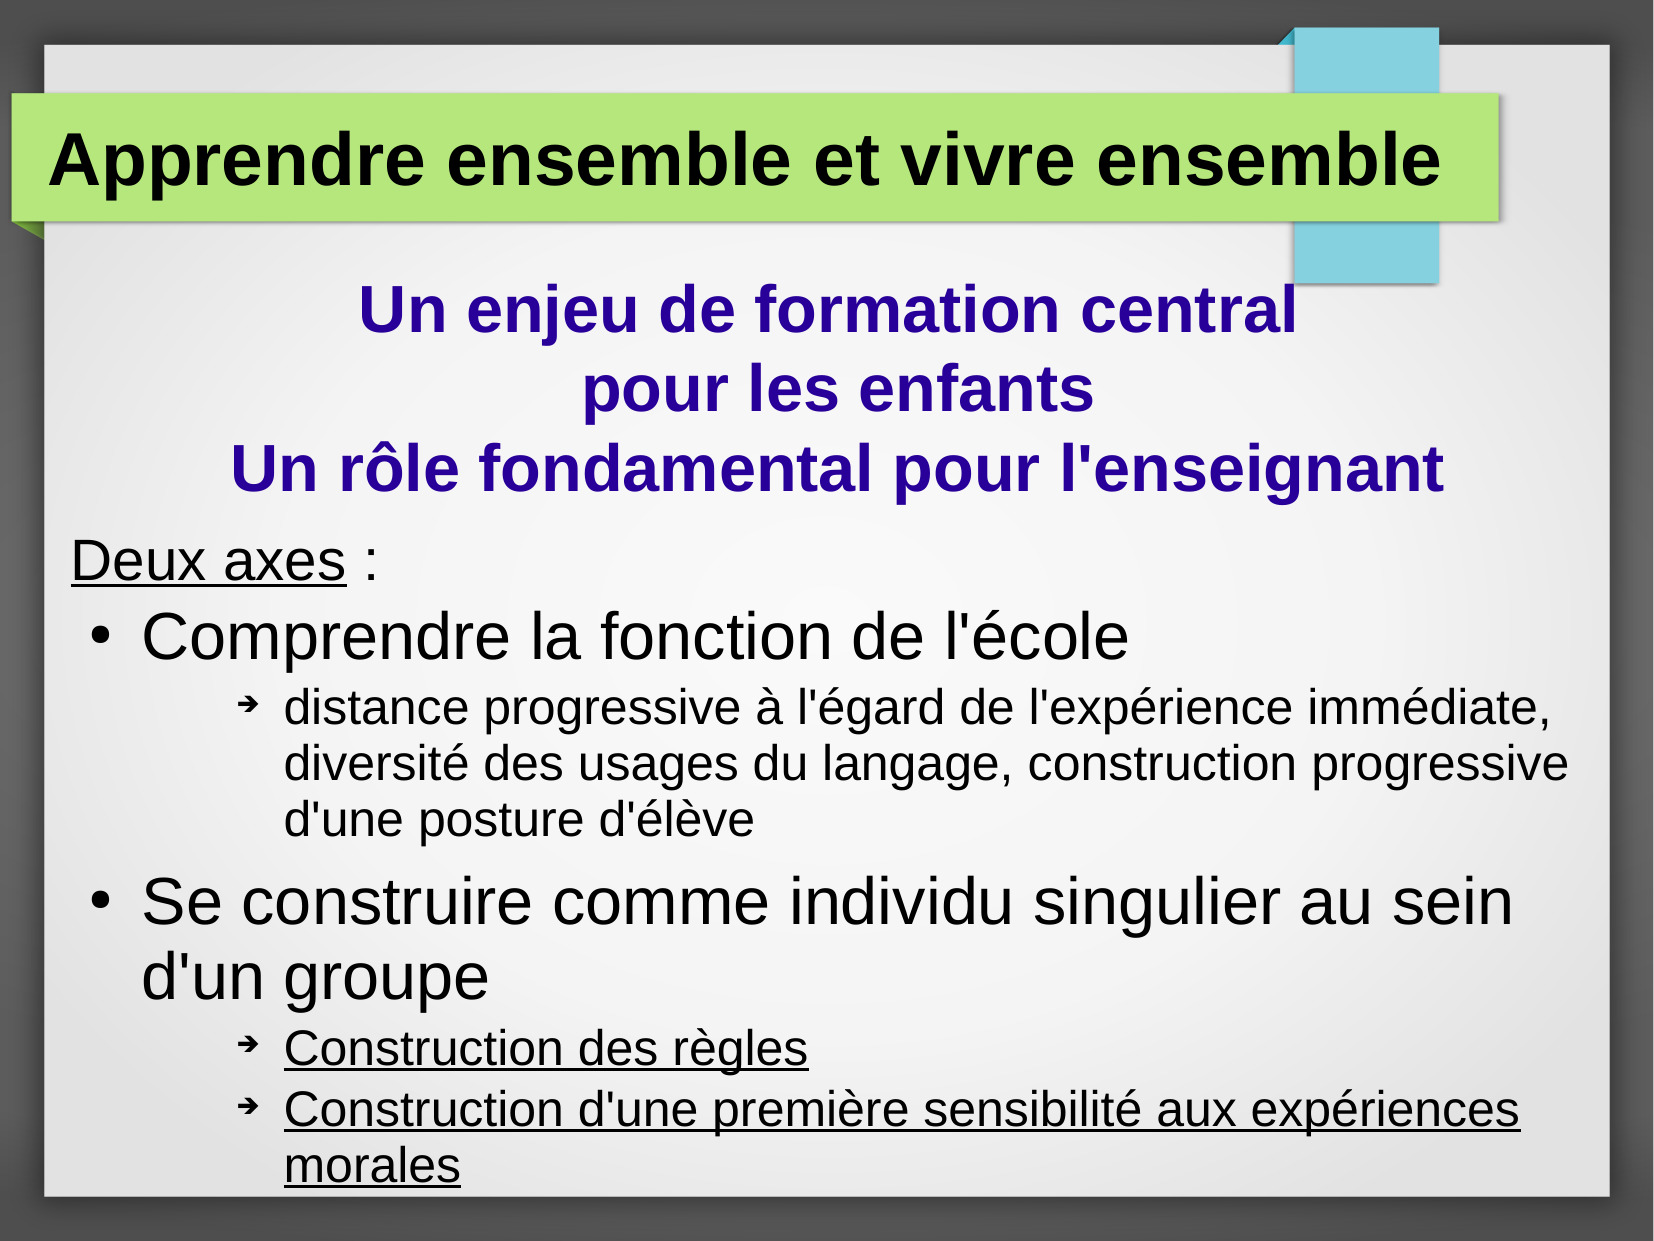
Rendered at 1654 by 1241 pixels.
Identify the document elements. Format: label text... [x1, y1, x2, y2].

title Apprendre ensemble et vivre ensemble [47, 106, 1501, 213]
list Un enjeu de formation central pour les enfants Un rôle fondamental pour l'enseignant Deux axes : Comprendre la fonction de l'école distance progressive à l'égard de l'expérience immédiate, diversité des usages du langage, construction progressive d'une posture d'élève Se construire comme individu singulier au sein d'un groupe Construction des règles Construction d'une première sensibilité aux expériences morales [70, 271, 1607, 1229]
picture [0, 0, 1654, 1241]
